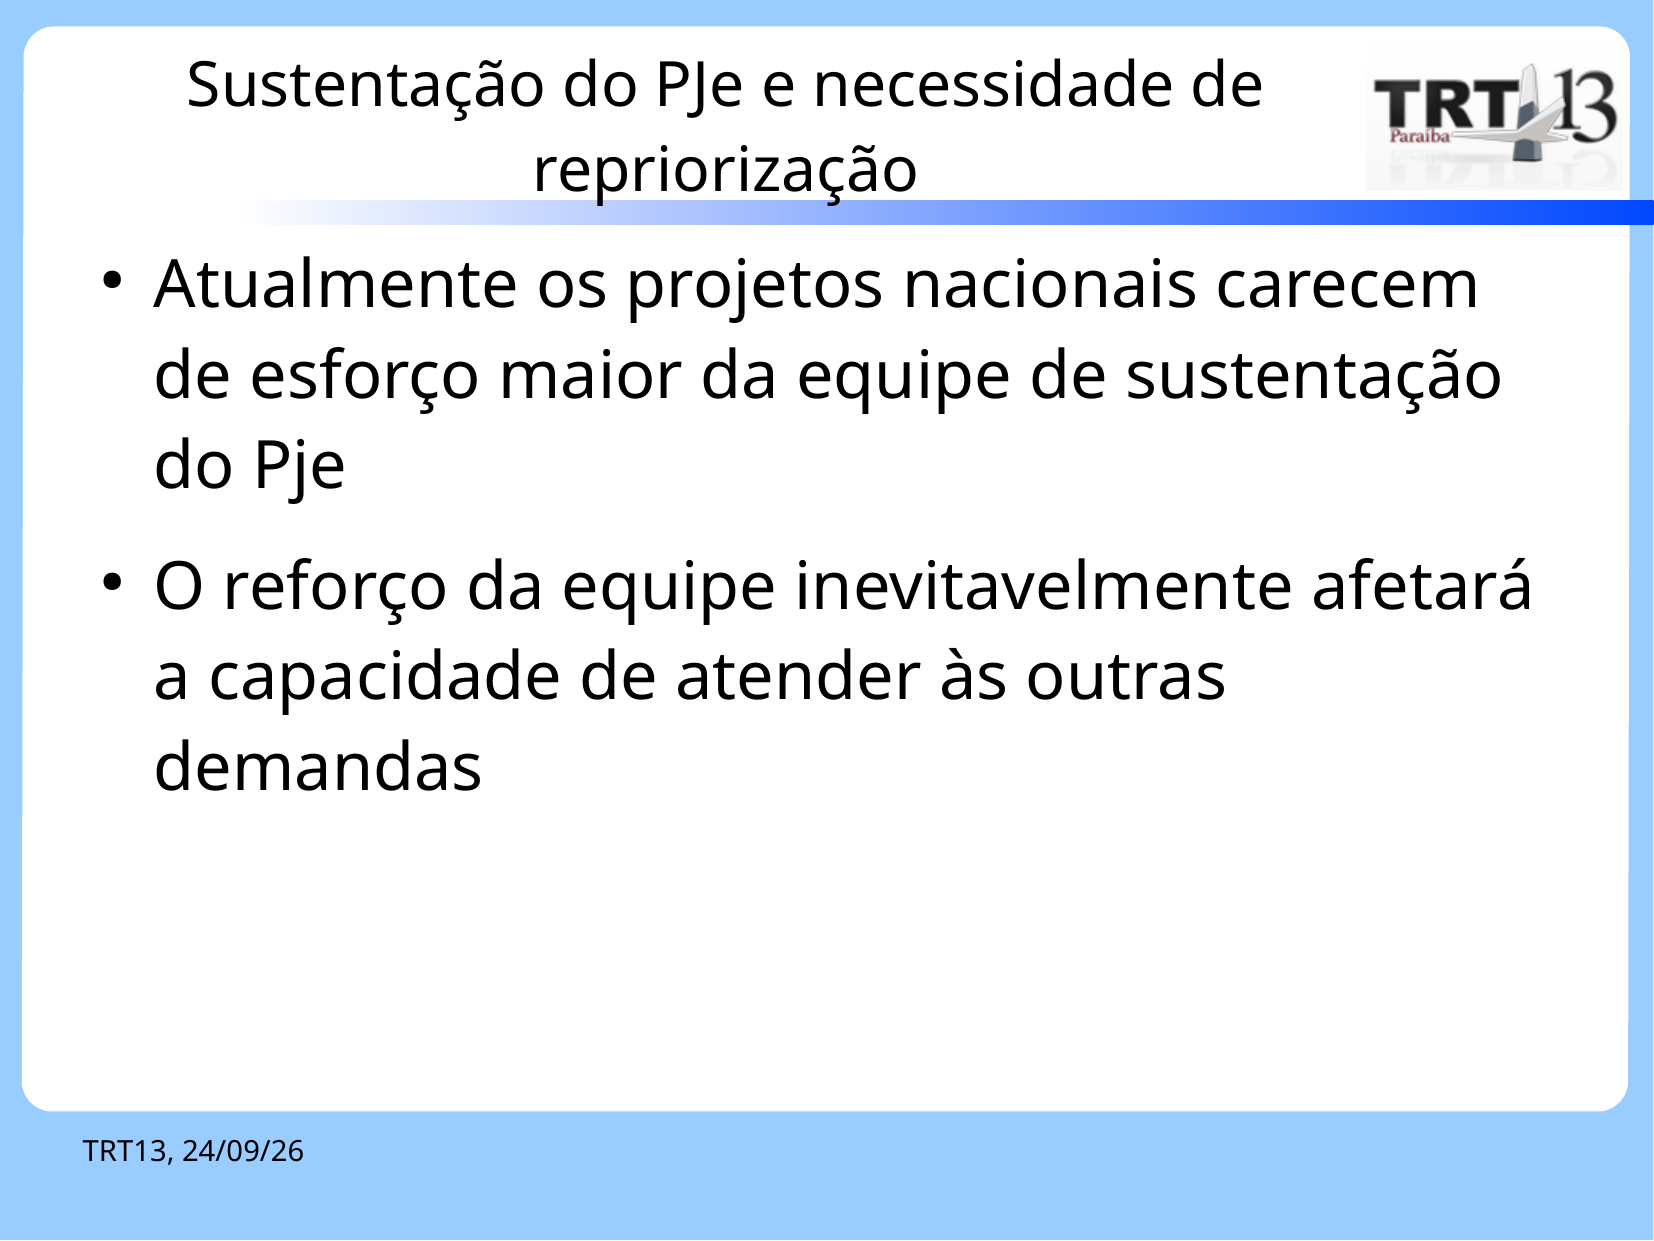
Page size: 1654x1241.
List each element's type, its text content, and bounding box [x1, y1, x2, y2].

picture [1366, 39, 1623, 191]
title Sustentação do PJe e necessidade de repriorização [82, 49, 1371, 201]
list Atualmente os projetos nacionais carecem de esforço maior da equipe de sustentação do Pje O reforço da equipe inevitavelmente afetará a capacidade de atender às outras demandas [82, 236, 1571, 1055]
